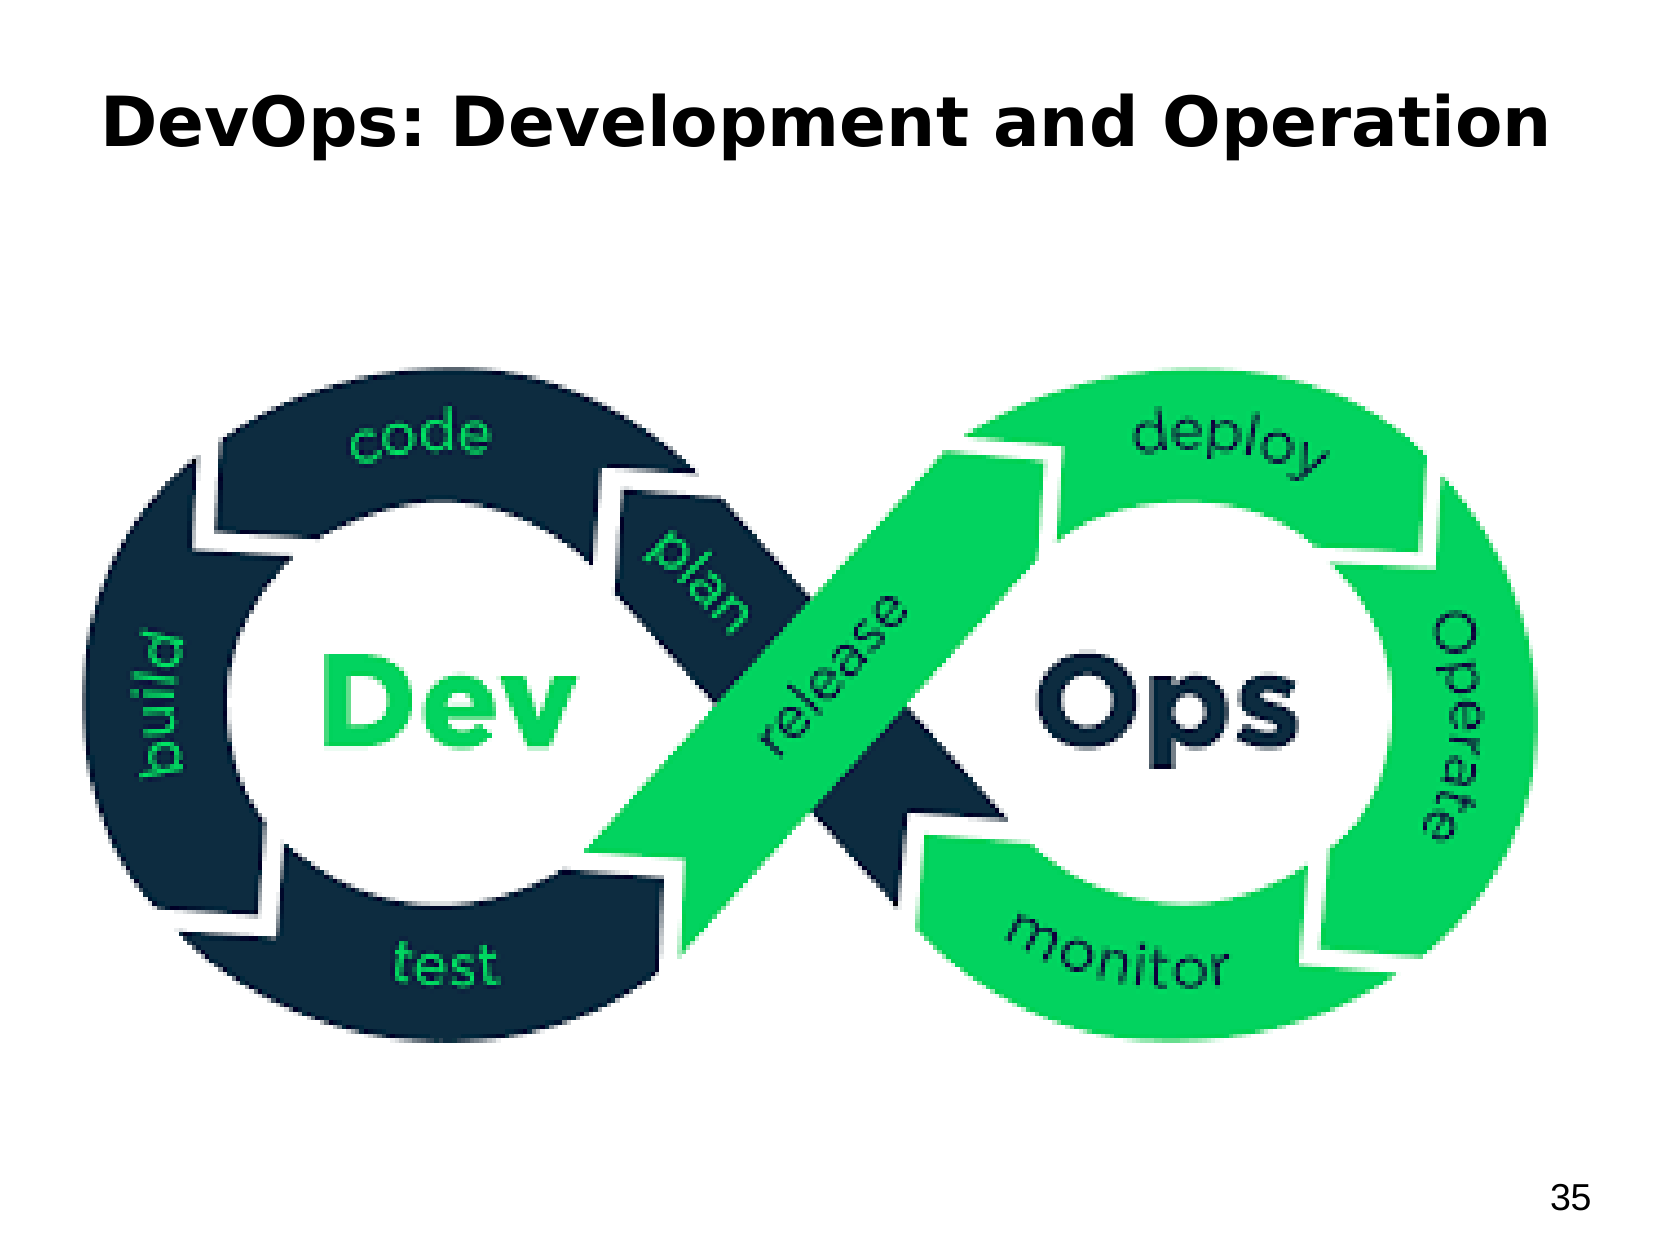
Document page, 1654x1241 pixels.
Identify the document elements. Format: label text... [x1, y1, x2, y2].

picture [82, 367, 1538, 1043]
title DevOps: Development and Operation [82, 49, 1571, 196]
